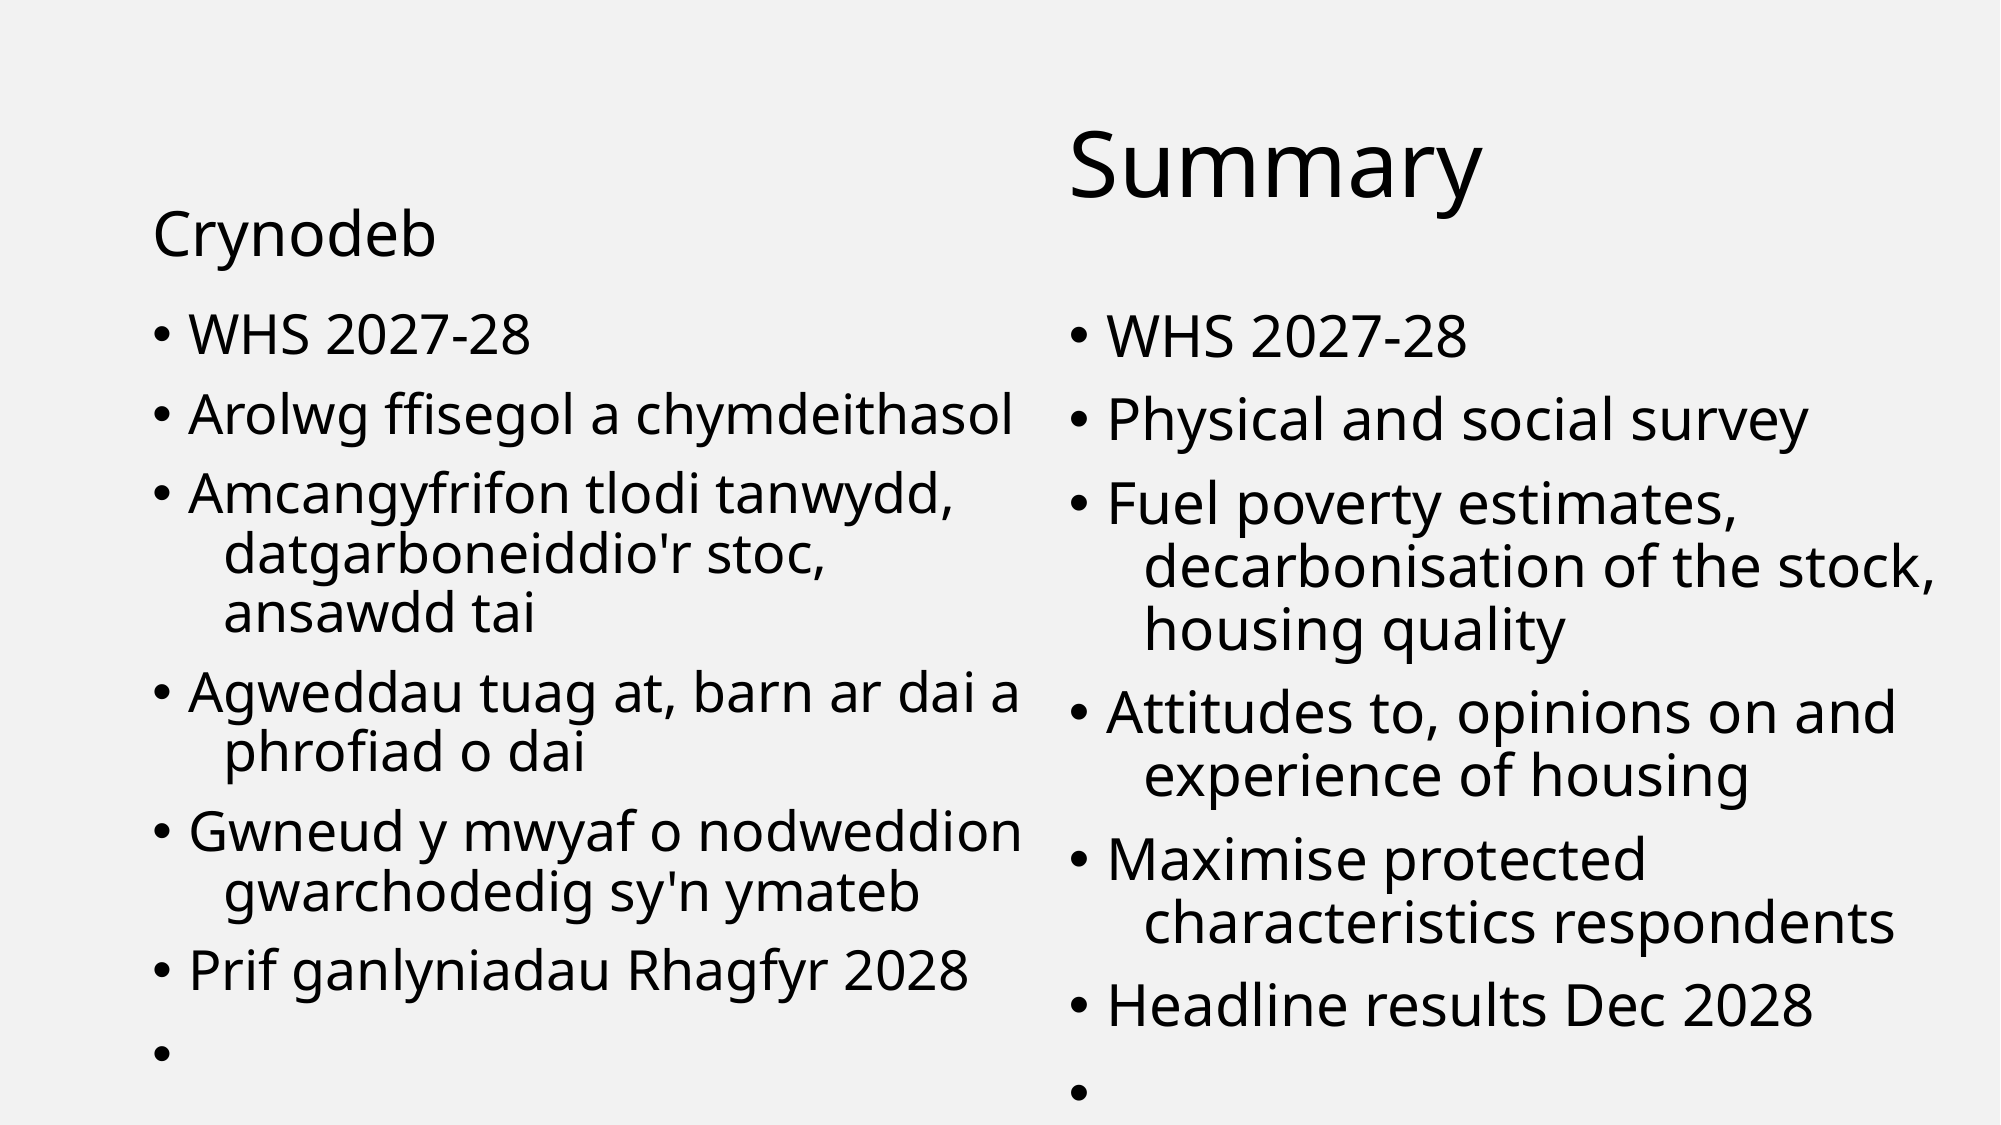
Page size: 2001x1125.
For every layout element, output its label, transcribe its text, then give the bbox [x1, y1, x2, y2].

text_box WHS 2027-28 Physical and social survey Fuel poverty estimates, decarbonisation of the stock, housing quality Attitudes to, opinions on and experience of housing Maximise protected characteristics respondents Headline results Dec 2028 [1054, 299, 1971, 1066]
list WHS 2027-28 Arolwg ffisegol a chymdeithasol Amcangyfrifon tlodi tanwydd, datgarboneiddio'r stoc, ansawdd tai Agweddau tuag at, barn ar dai a phrofiad o dai Gwneud y mwyaf o nodweddion gwarchodedig sy'n ymateb Prif ganlyniadau Rhagfyr 2028 [137, 299, 1054, 1066]
title Crynodeb [137, 59, 1054, 278]
text_box Summary [1054, 59, 1971, 277]
